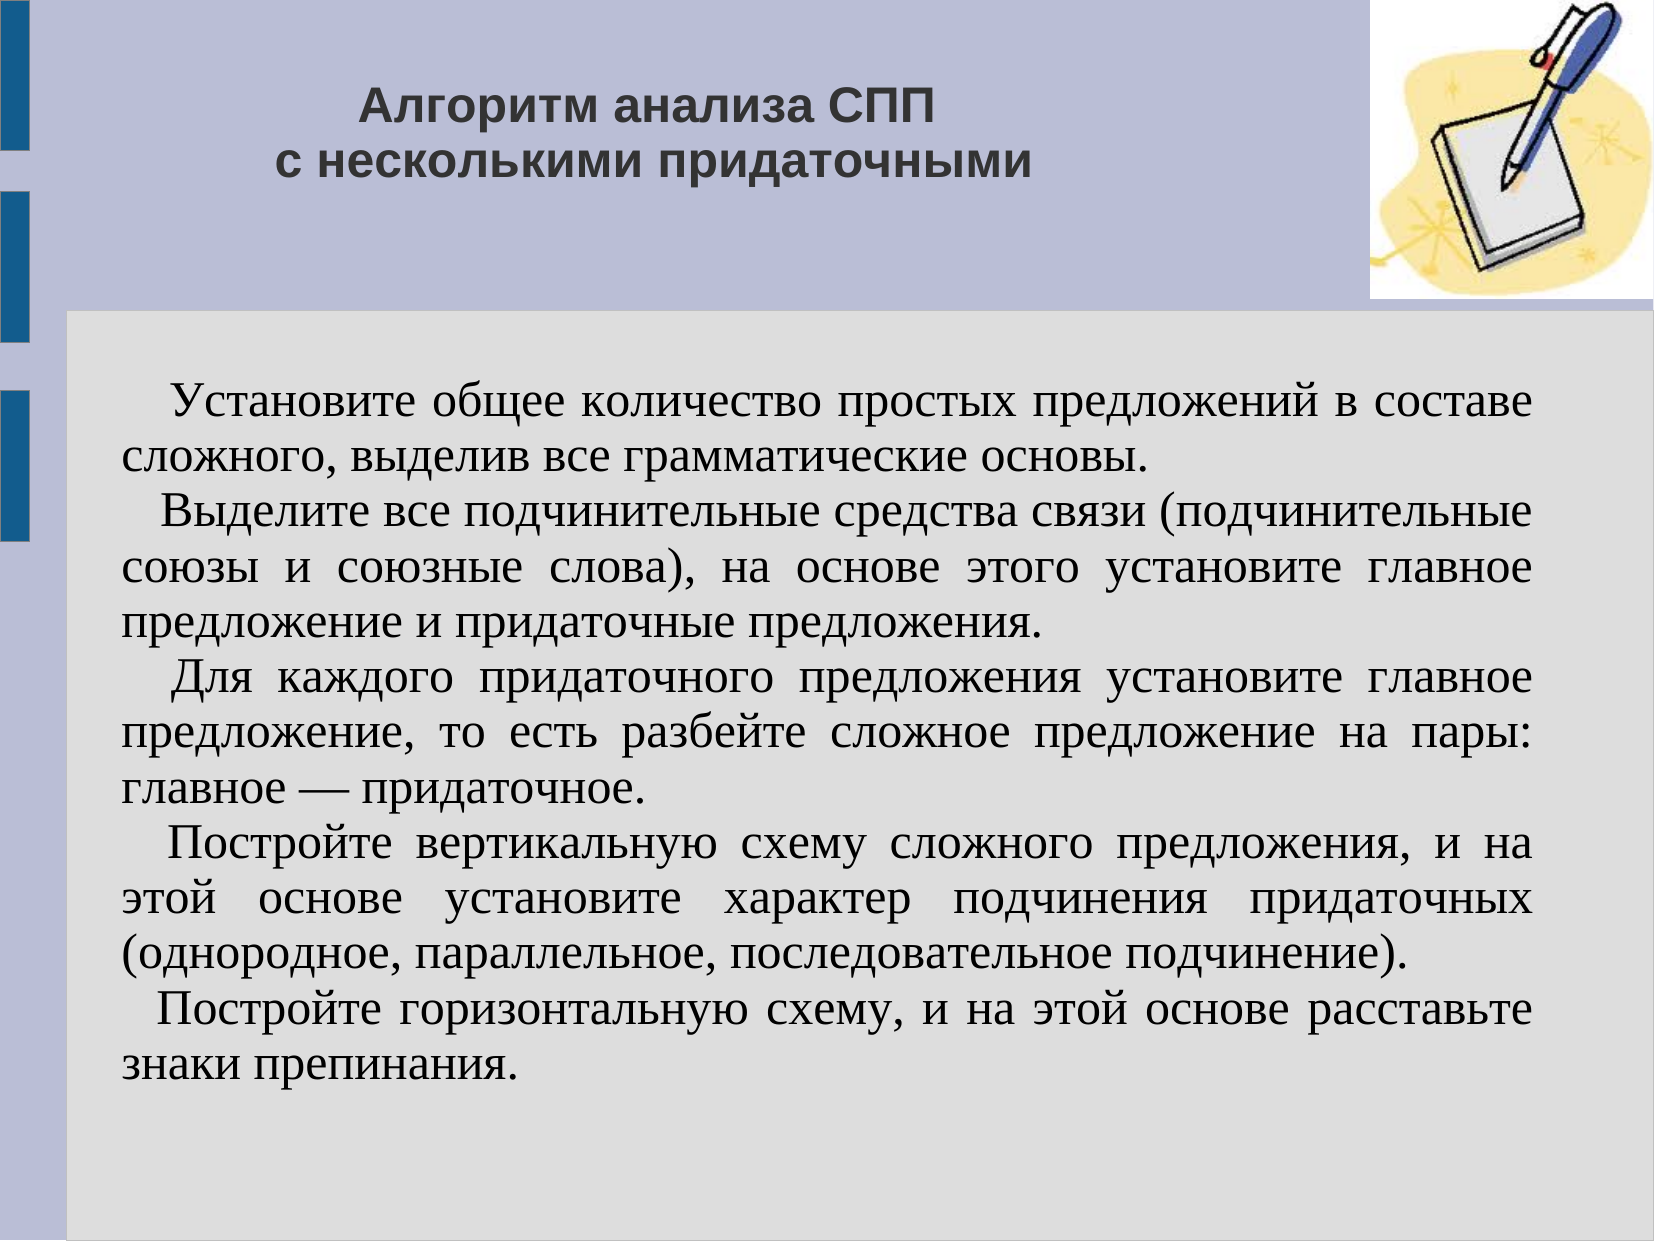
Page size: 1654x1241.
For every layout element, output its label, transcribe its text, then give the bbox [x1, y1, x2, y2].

subtitle Установите общее количество простых предложений в составе сложного, выделив все грамматические основы. Выделите все подчинительные средства связи (подчинительные союзы и союзные слова), на основе этого установите главное предложение и придаточные предложения. Для каждого придаточного предложения установите главное предложение, то есть разбейте сложное предложение на пары: главное — придаточное. Постройте вертикальную схему сложного предложения, и на этой основе установите характер подчинения придаточных (однородное, параллельное, последовательное подчинение). Постройте горизонтальную схему, и на этой основе расставьте знаки препинания. [121, 317, 1534, 1154]
picture [1370, 0, 1654, 299]
title Алгоритм анализа СПП с несколькими придаточными [0, 29, 1354, 237]
